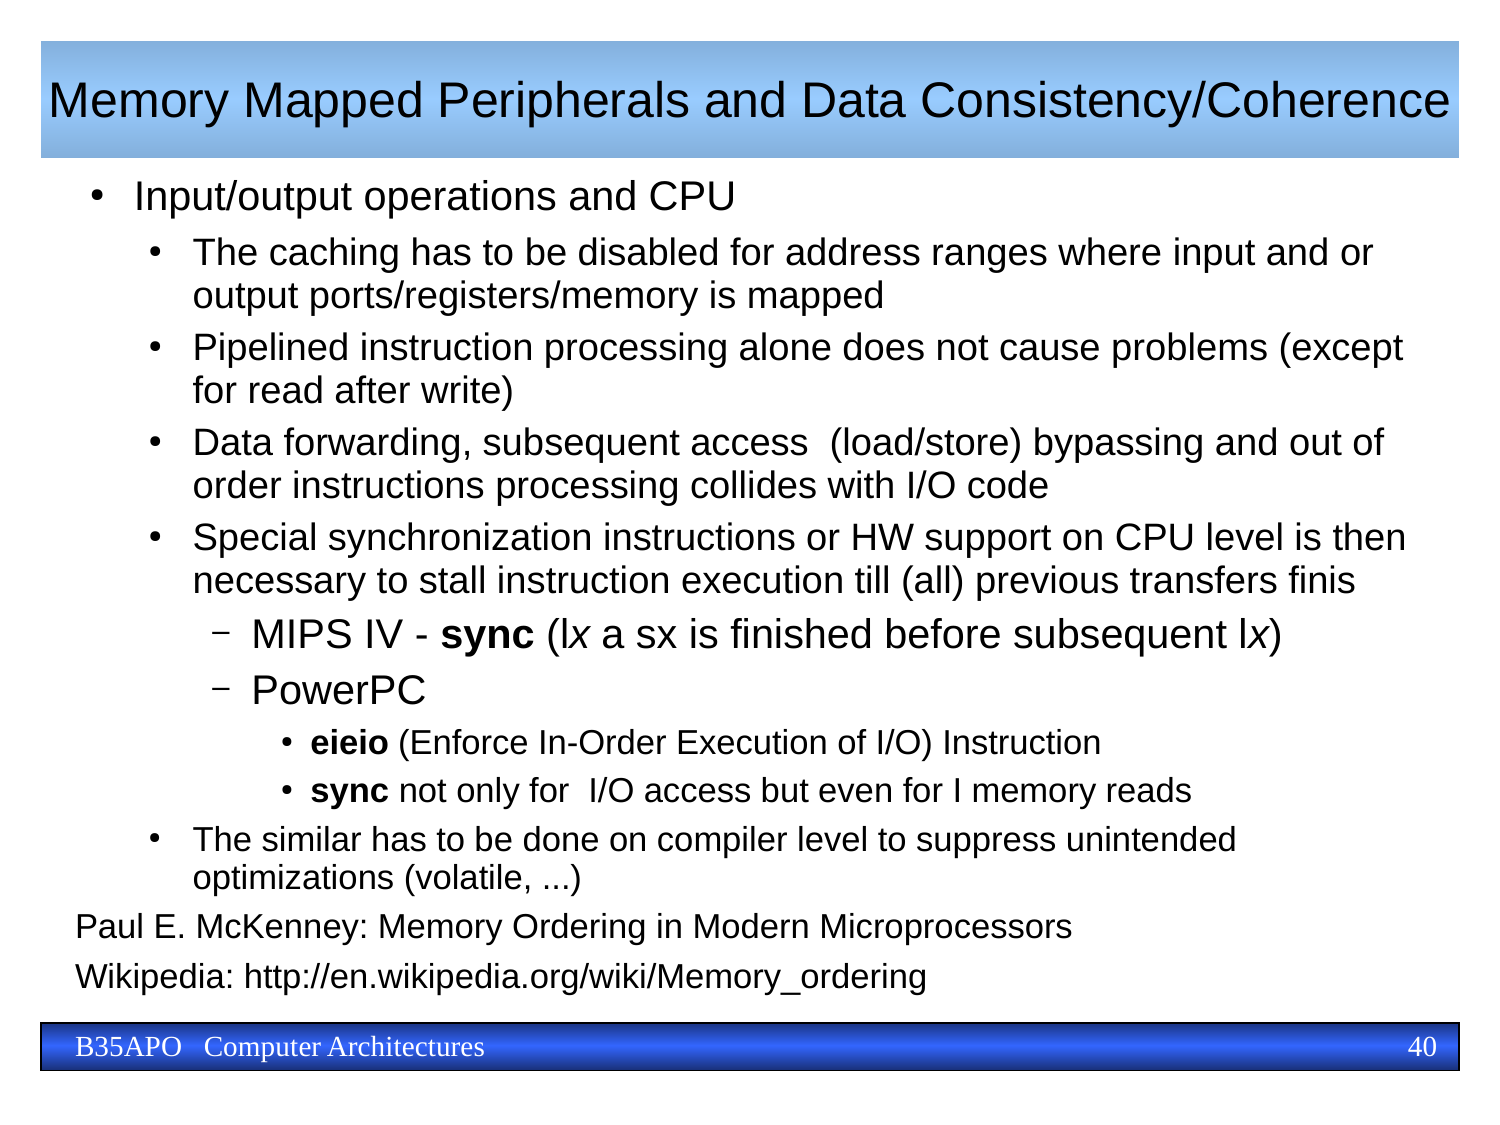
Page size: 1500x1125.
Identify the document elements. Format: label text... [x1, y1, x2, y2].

list Input/output operations and CPU The caching has to be disabled for address ranges where input and or output ports/registers/memory is mapped Pipelined instruction processing alone does not cause problems (except for read after write) Data forwarding, subsequent access (load/store) bypassing and out of order instructions processing collides with I/O code Special synchronization instructions or HW support on CPU level is then necessary to stall instruction execution till (all) previous transfers finis MIPS IV - sync (lx a sx is finished before subsequent lx) PowerPC eieio (Enforce In-Order Execution of I/O) Instruction sync not only for I/O access but even for I memory reads The similar has to be done on compiler level to suppress unintended optimizations (volatile, ...) Paul E. McKenney: Memory Ordering in Modern Microprocessors Wikipedia: http://en.wikipedia.org/wiki/Memory_ordering [75, 172, 1426, 1013]
title Memory Mapped Peripherals and Data Consistency/Coherence [41, 41, 1459, 158]
